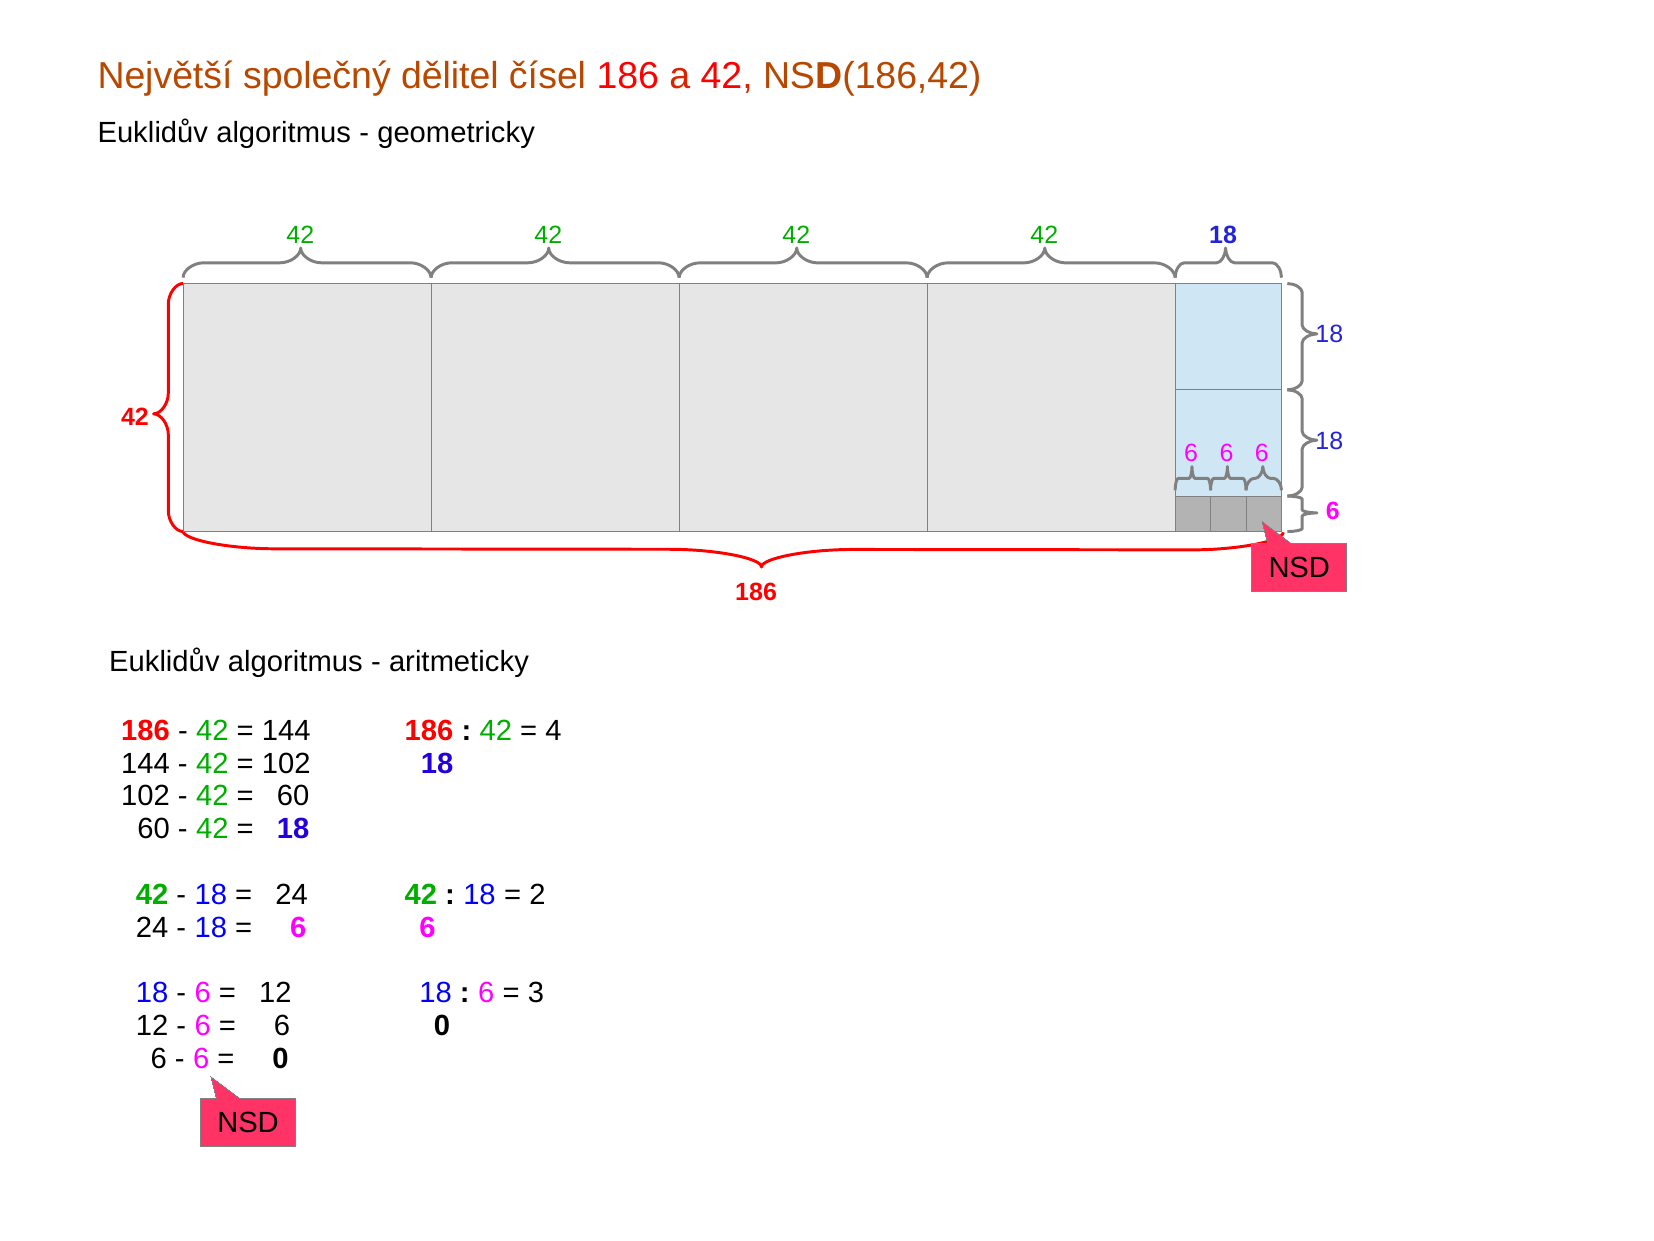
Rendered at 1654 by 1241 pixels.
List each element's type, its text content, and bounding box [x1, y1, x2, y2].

text_box 18 [1300, 312, 1359, 356]
text_box 186 - 42 = 144 144 - 42 = 102 102 - 42 = x60 060 - 42 = x18 x42 - 18 = x24 x24 - 18 = xx6 x18 - 6 = x12 x12 - 6 = xx6 xx6 - 6 = xx0 [106, 706, 355, 1086]
text_box 6 [1311, 488, 1355, 533]
text_box Největší společný dělitel čísel 186 a 42, NSD(186,42) [82, 47, 1595, 142]
text_box NSD [1251, 521, 1347, 592]
text_box 42 [271, 213, 330, 257]
text_box Euklidův algoritmus - aritmeticky [94, 637, 615, 695]
text_box [1195, 474, 1224, 478]
text_box 42 [1015, 213, 1074, 257]
text_box Euklidův algoritmus - geometricky [82, 108, 1146, 166]
text_box 186 : 42 = 4 x18 x 42 : 18 = 2 x6 x18 : 6 = 3 xx0 [389, 706, 638, 1055]
text_box 18 [1300, 418, 1359, 462]
text_box [1268, 474, 1282, 482]
text_box NSD [200, 1076, 296, 1147]
text_box 6 [1240, 430, 1284, 474]
text_box [1231, 474, 1258, 480]
text_box 6 [1204, 430, 1240, 474]
text_box 42 [767, 213, 826, 257]
text_box [183, 283, 1282, 532]
text_box 6 [1169, 431, 1204, 474]
text_box 42 [106, 395, 164, 439]
text_box 186 [720, 570, 793, 614]
text_box 42 [519, 213, 578, 257]
text_box 18 [1194, 213, 1252, 258]
